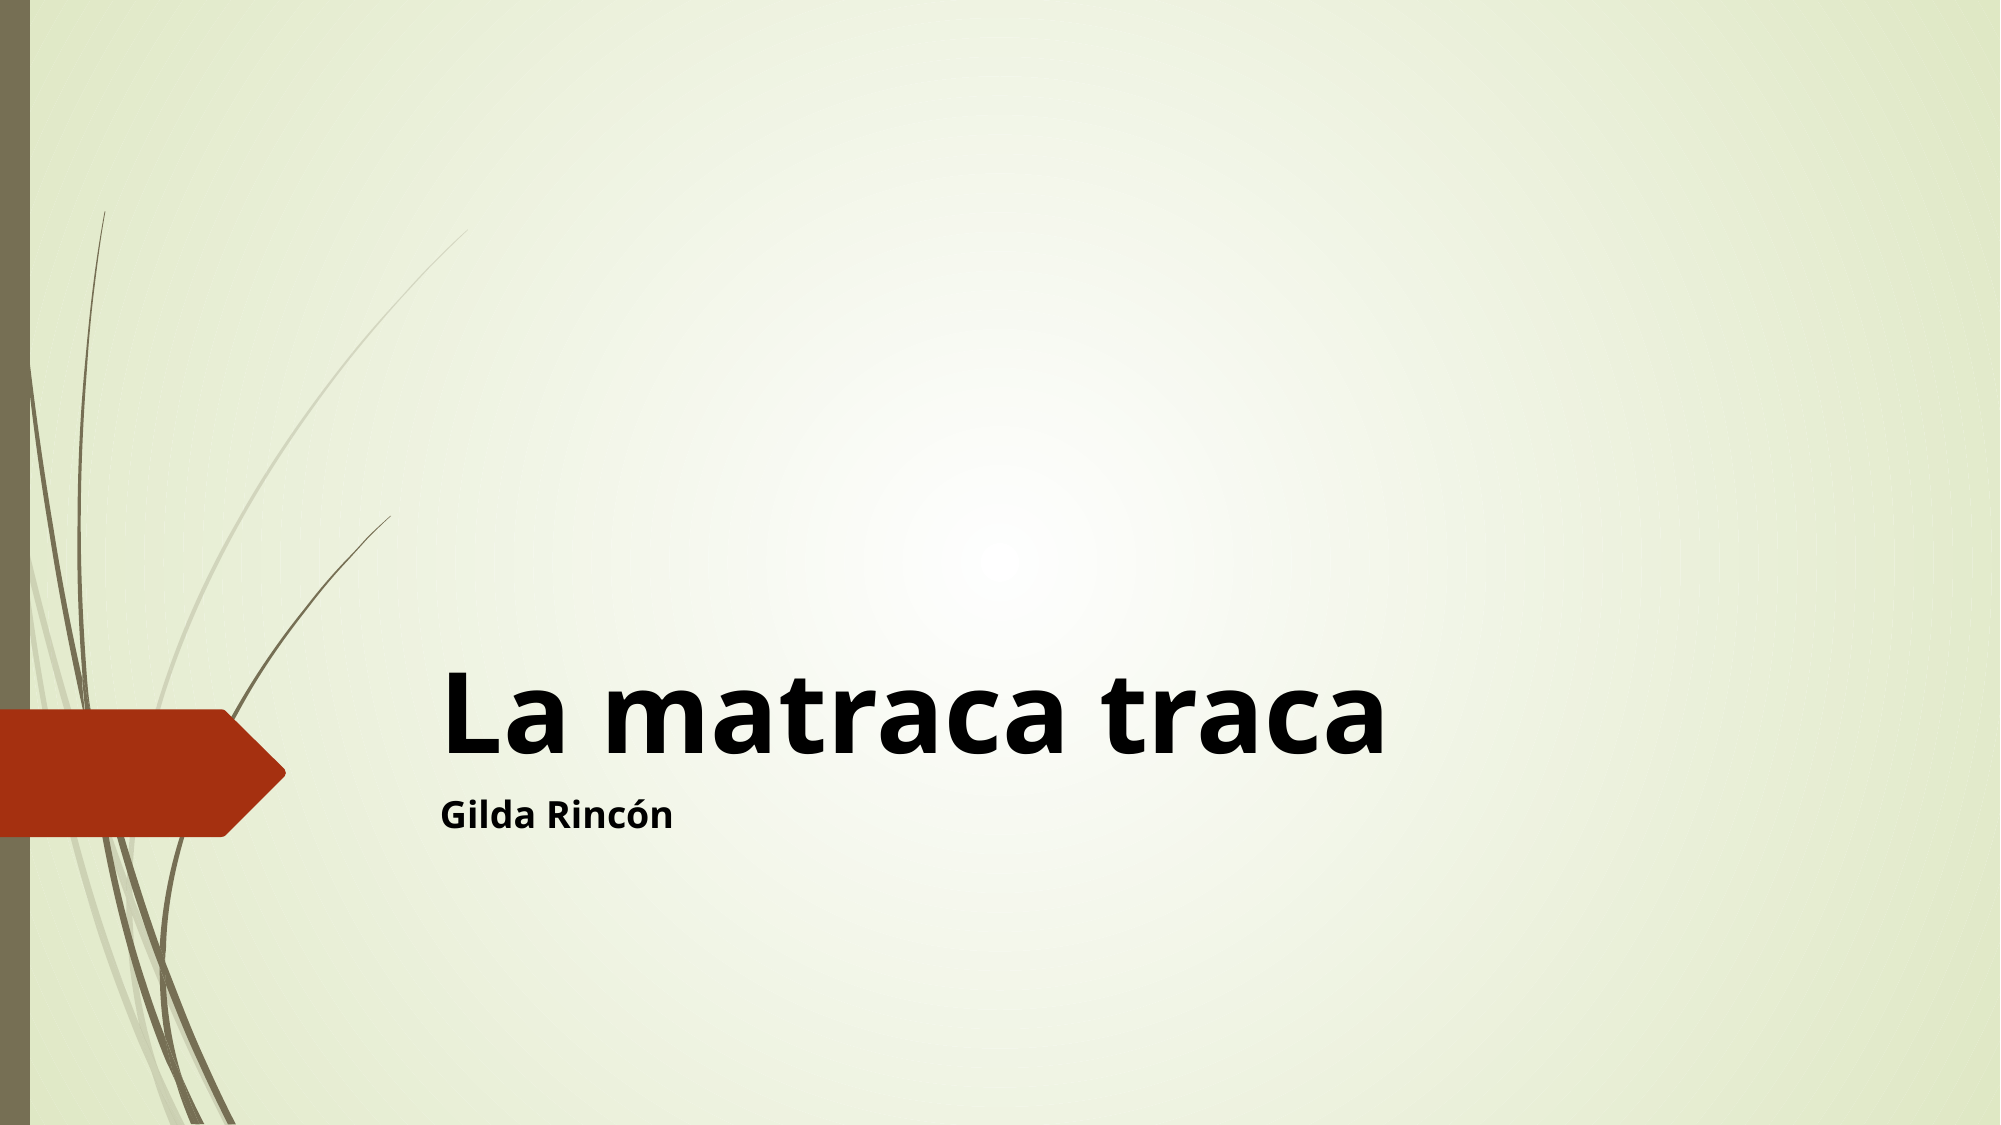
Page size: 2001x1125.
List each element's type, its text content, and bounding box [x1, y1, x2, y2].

title La matraca traca [424, 412, 1888, 783]
subtitle Gilda Rincón [424, 783, 1888, 969]
